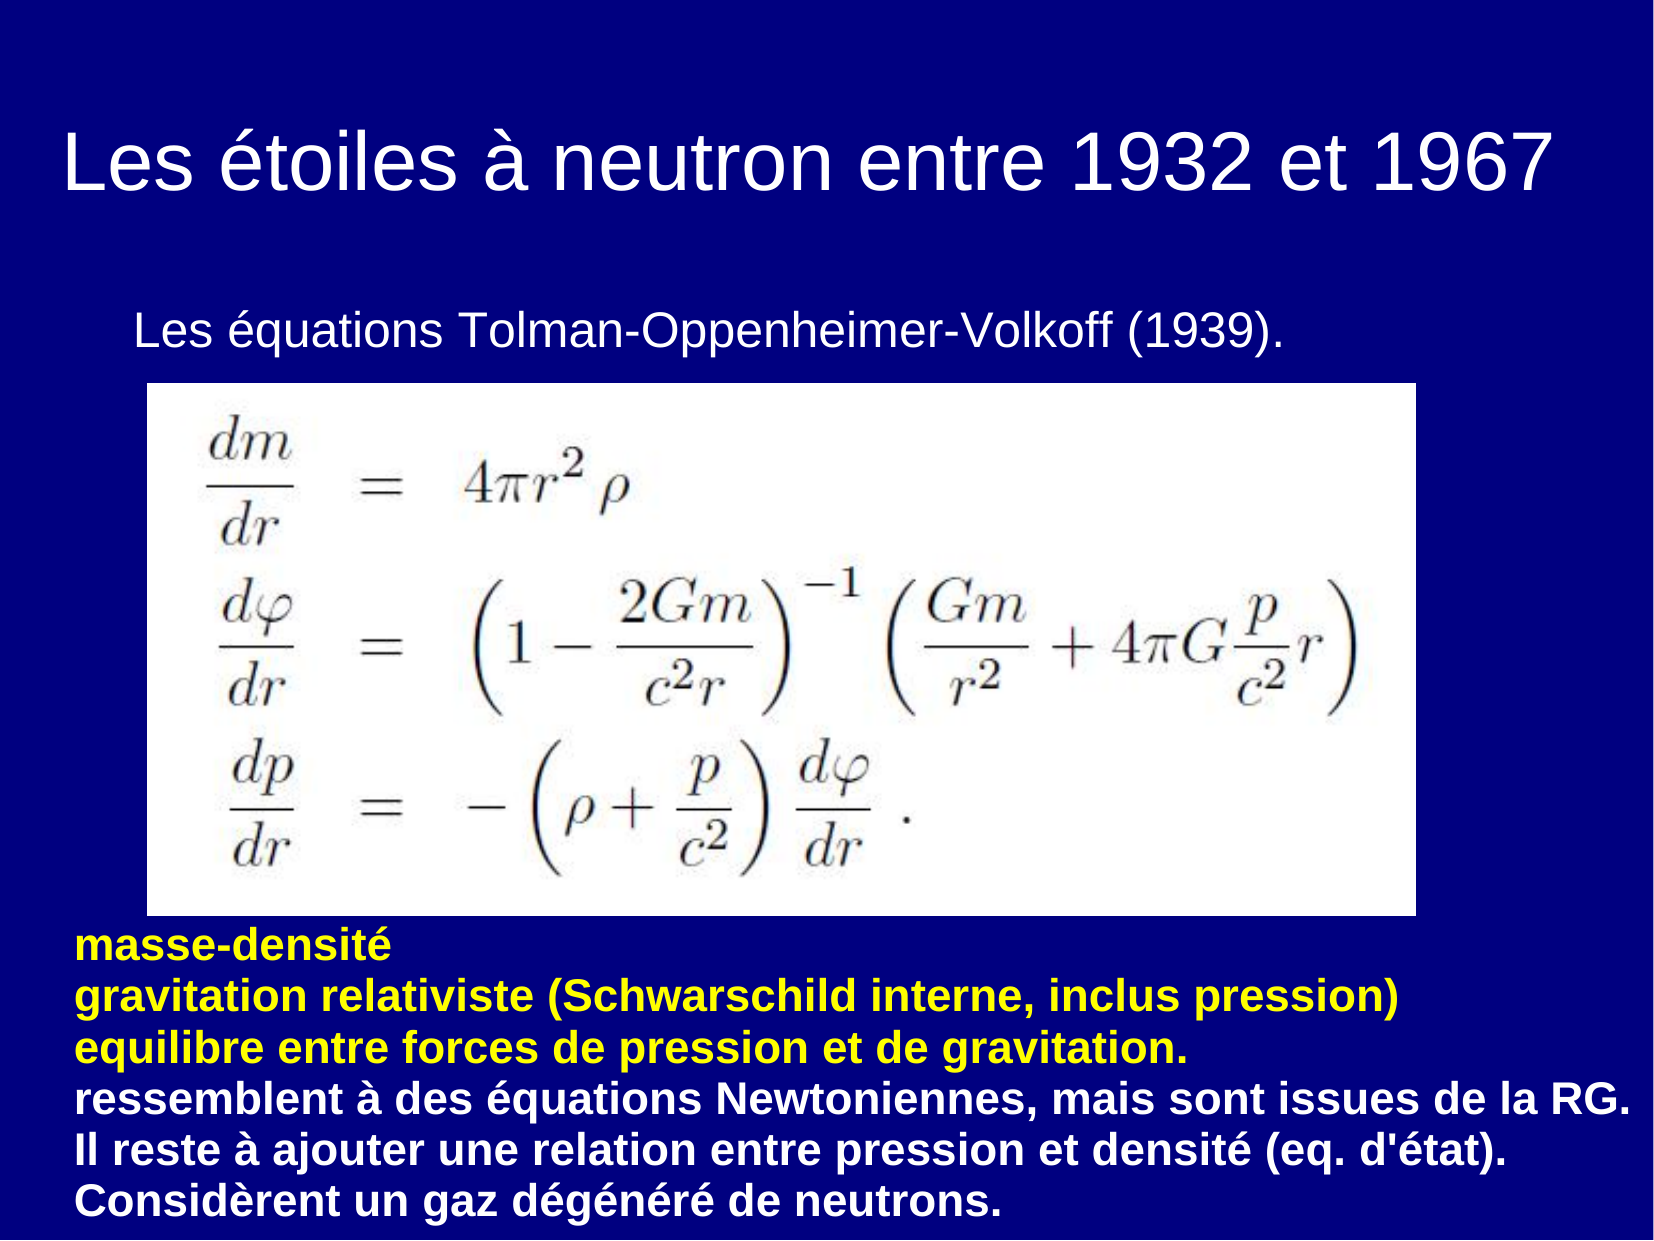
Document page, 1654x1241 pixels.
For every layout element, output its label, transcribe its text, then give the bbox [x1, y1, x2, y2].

text_box masse-densité gravitation relativiste (Schwarschild interne, inclus pression) equilibre entre forces de pression et de gravitation. ressemblent à des équations Newtoniennes, mais sont issues de la RG. Il reste à ajouter une relation entre pression et densité (eq. d'état). Considèrent un gaz dégénéré de neutrons. [59, 911, 1648, 1241]
title Les étoiles à neutron entre 1932 et 1967 [23, 58, 1595, 266]
text_box Les équations Tolman-Oppenheimer-Volkoff (1939). [118, 295, 1301, 366]
picture [147, 383, 1416, 916]
